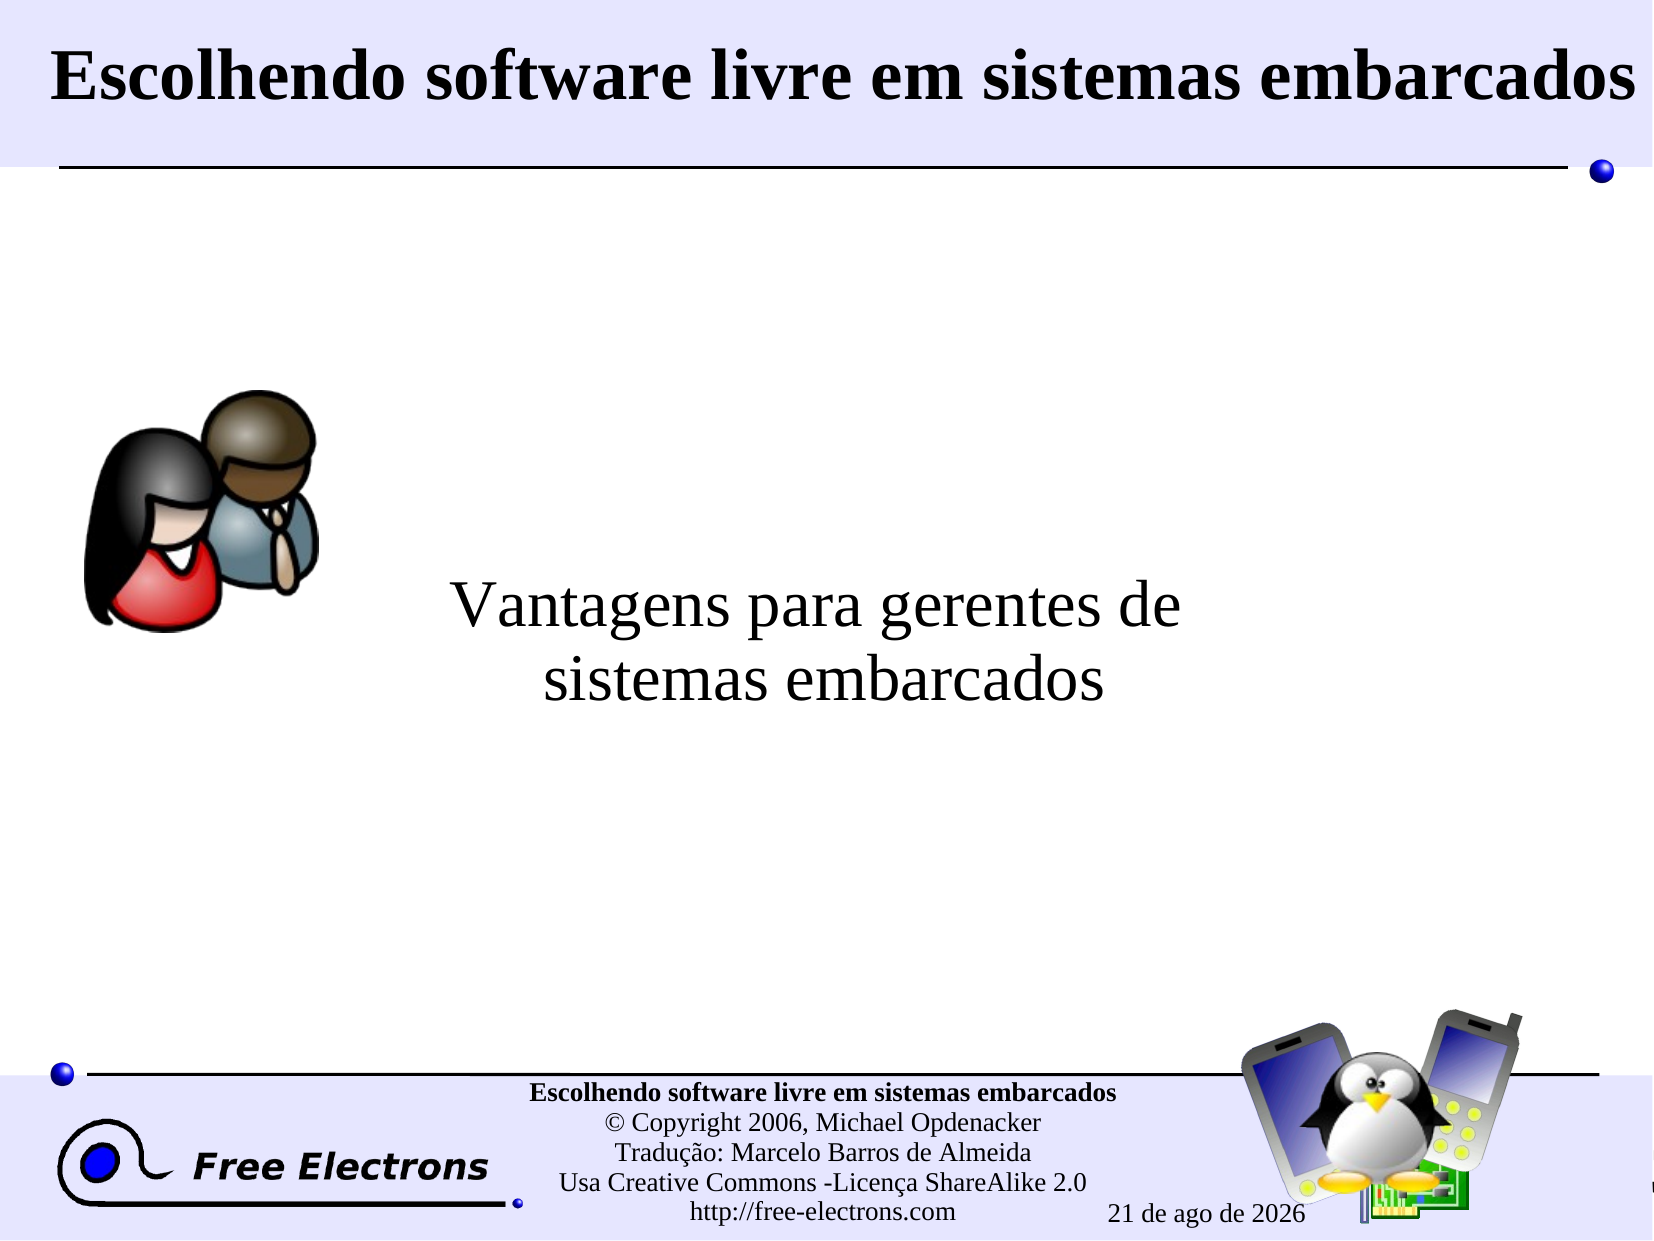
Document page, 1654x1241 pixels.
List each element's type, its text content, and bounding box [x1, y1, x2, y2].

picture [50, 1108, 527, 1216]
title Escolhendo software livre em sistemas embarcados [0, 18, 1653, 132]
picture [1231, 1067, 1520, 1241]
picture [84, 390, 319, 633]
subtitle Vantagens para gerentes de sistemas embarcados [55, 216, 1558, 1067]
